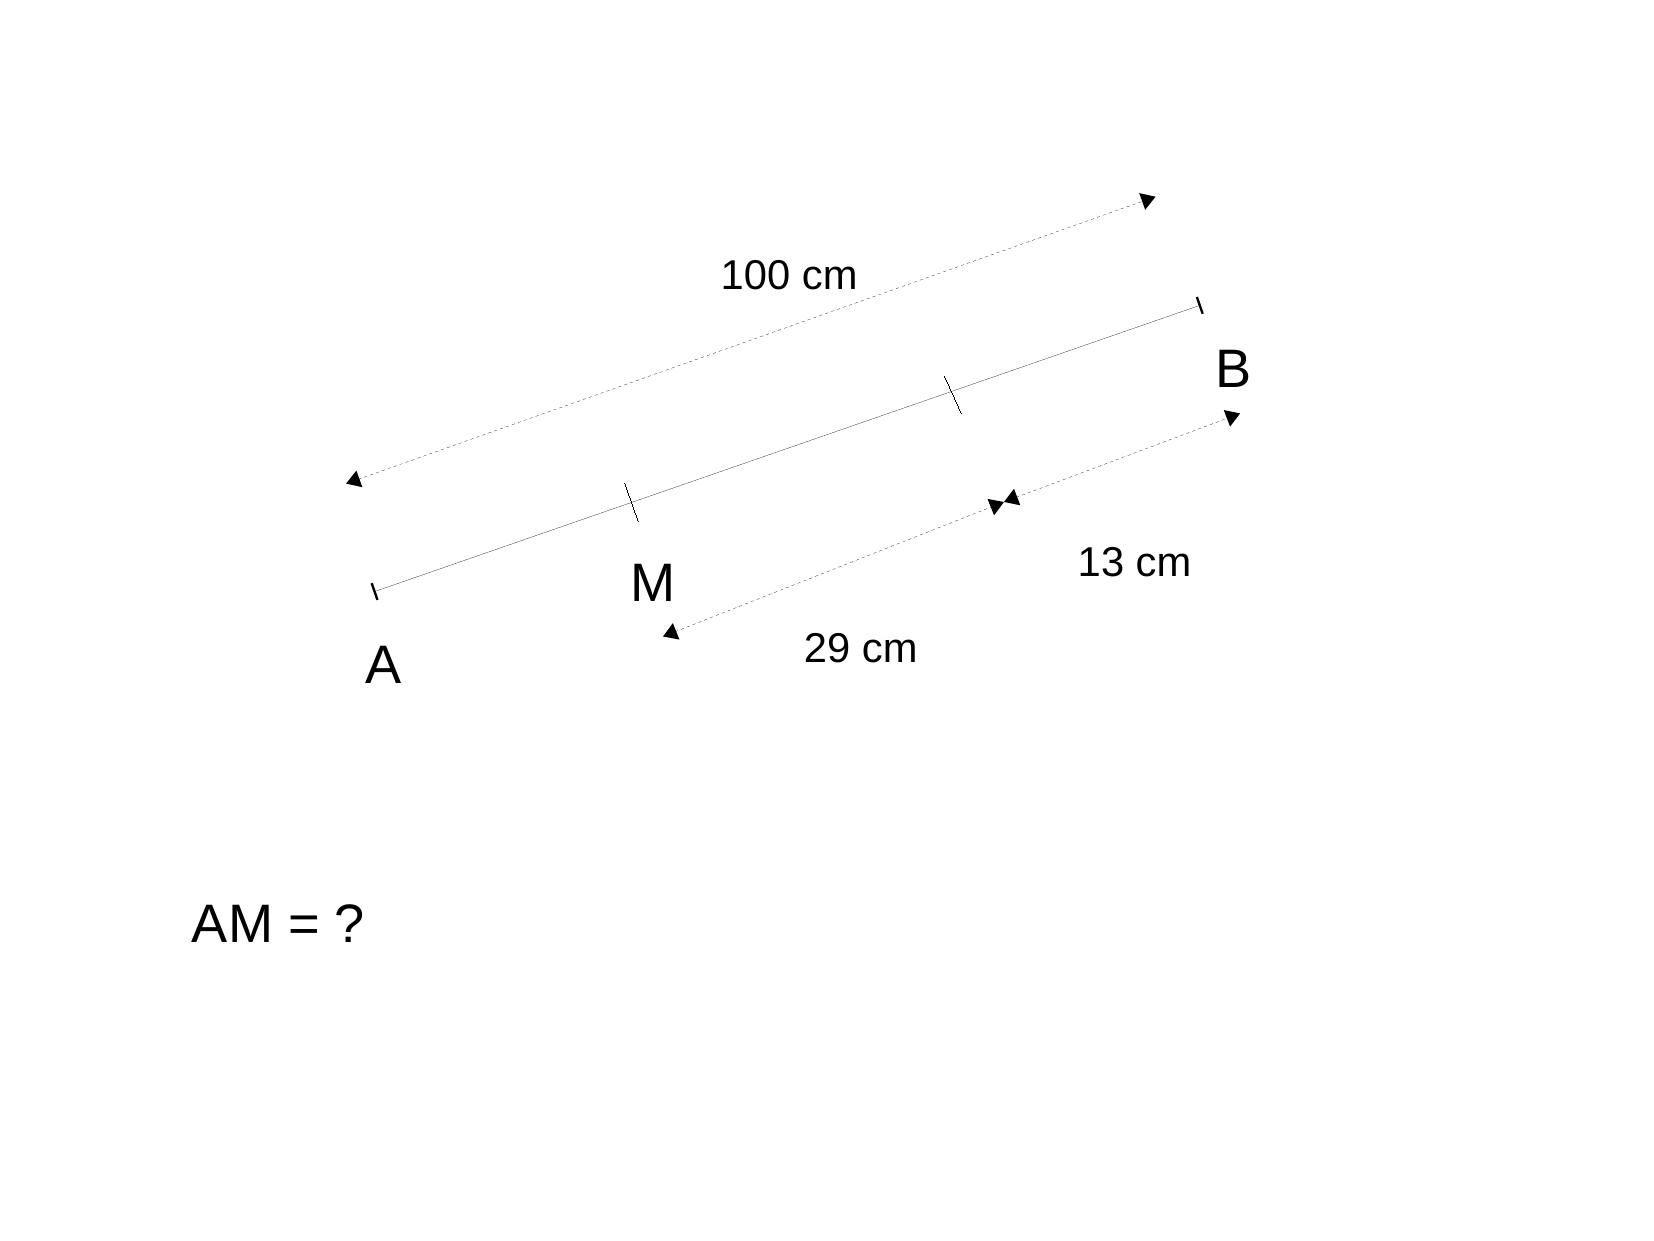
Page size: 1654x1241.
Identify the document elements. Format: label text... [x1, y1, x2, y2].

text_box AM = ? [177, 885, 650, 962]
text_box A [350, 627, 449, 768]
text_box B [1200, 331, 1300, 472]
text_box M [615, 545, 715, 686]
text_box 100 cm [694, 244, 928, 350]
text_box 29 cm [789, 617, 1023, 723]
text_box 13 cm [1062, 531, 1297, 637]
